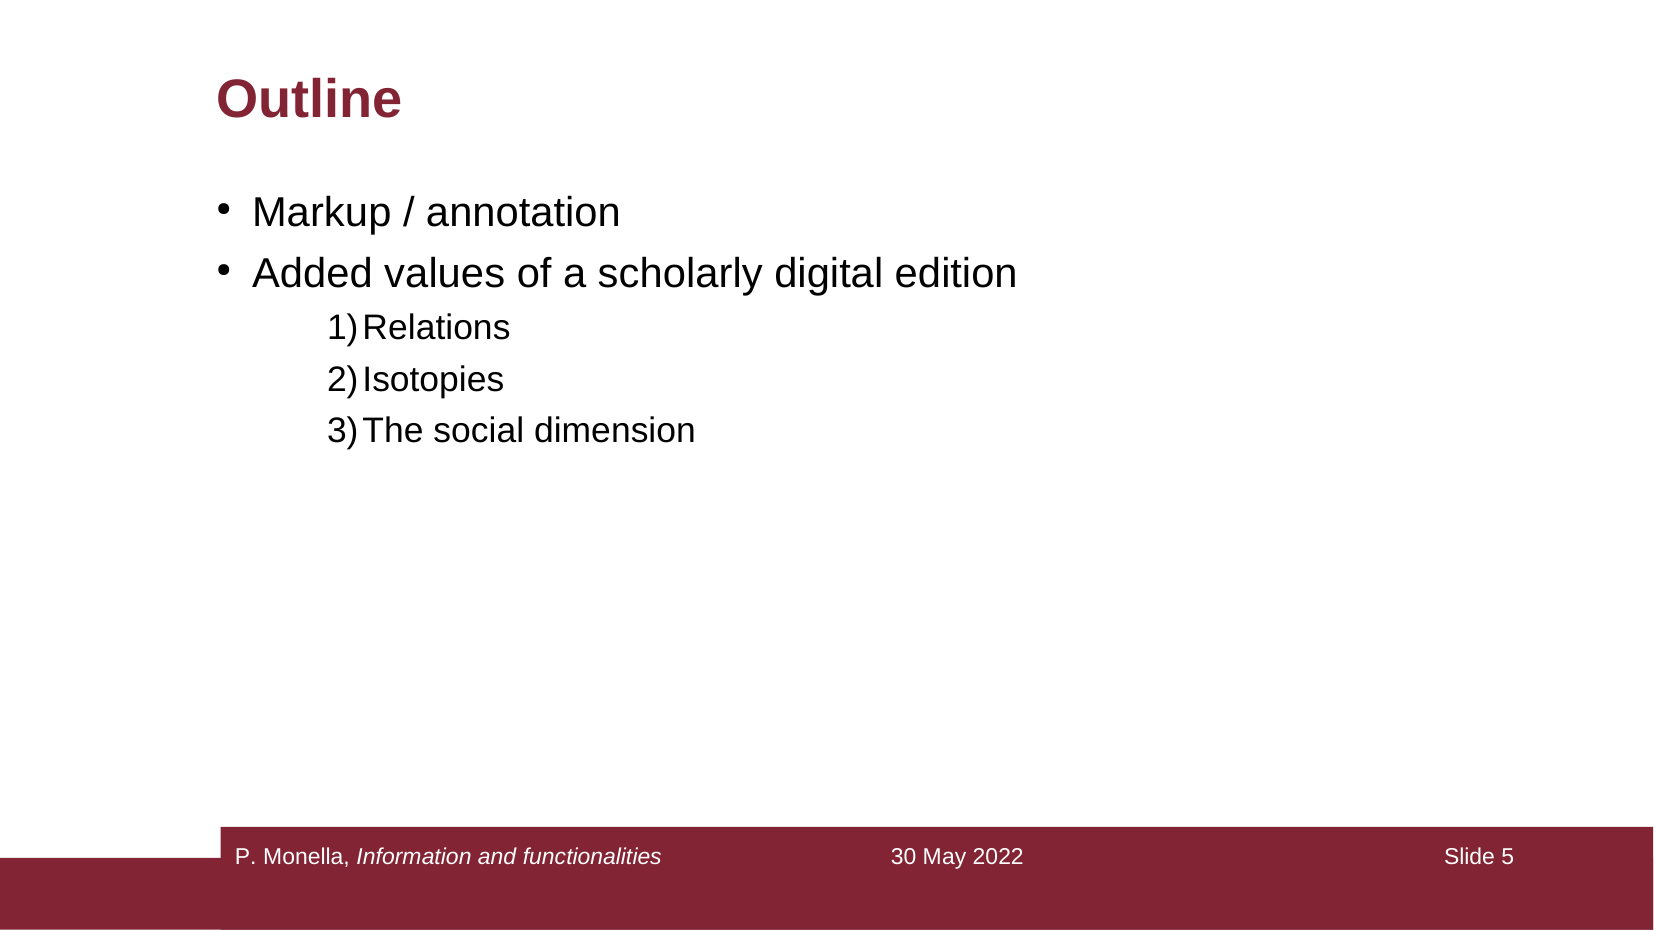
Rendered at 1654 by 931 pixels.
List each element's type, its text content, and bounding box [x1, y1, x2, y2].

title Outline [201, 55, 1569, 142]
list Markup / annotation Added values of a scholarly digital edition Relations Isotopies The social dimension [201, 177, 1569, 796]
